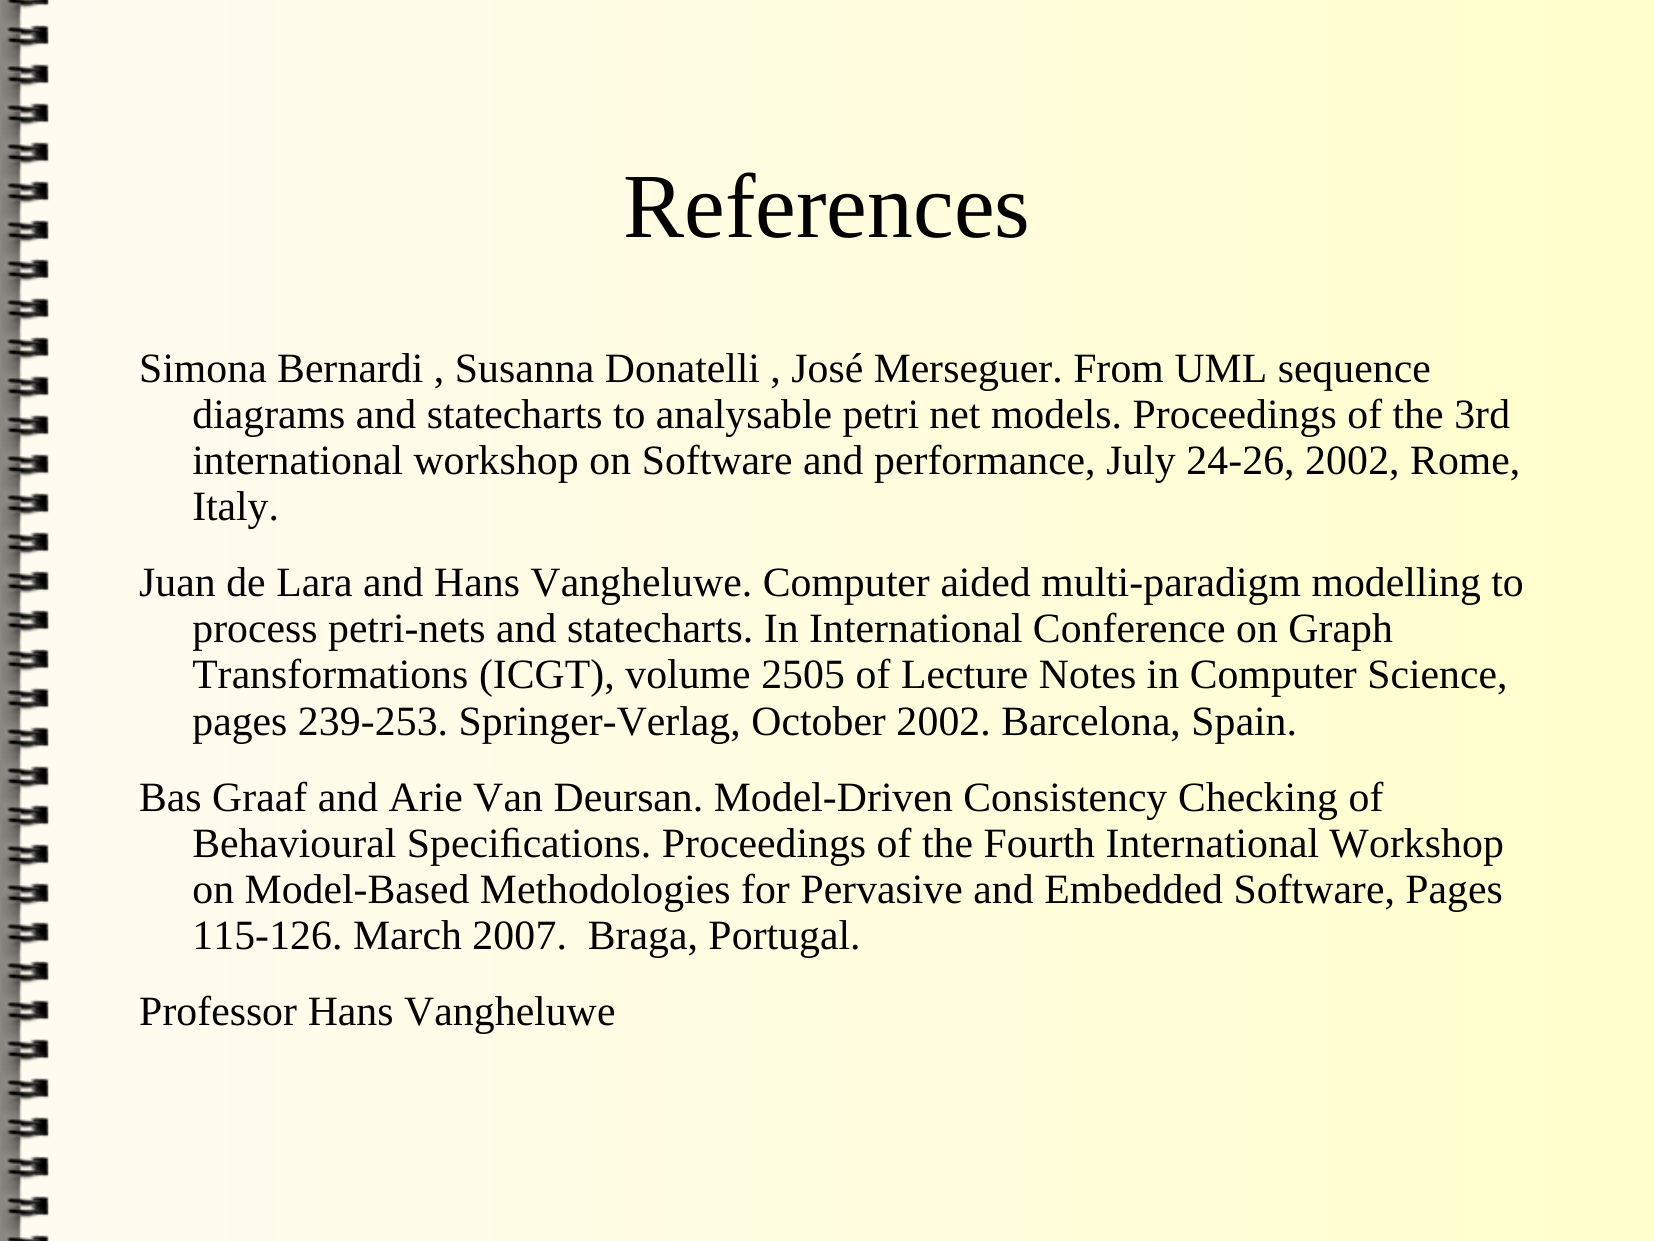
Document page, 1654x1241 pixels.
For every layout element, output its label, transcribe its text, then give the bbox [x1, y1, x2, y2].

picture [0, 0, 1654, 1241]
list Simona Bernardi , Susanna Donatelli , José Merseguer. From UML sequence diagrams and statecharts to analysable petri net models. Proceedings of the 3rd international workshop on Software and performance, July 24-26, 2002, Rome, Italy. Juan de Lara and Hans Vangheluwe. Computer aided multi-paradigm modelling to process petri-nets and statecharts. In International Conference on Graph Transformations (ICGT), volume 2505 of Lecture Notes in Computer Science, pages 239-253. Springer-Verlag, October 2002. Barcelona, Spain. Bas Graaf and Arie Van Deursan. Model-Driven Consistency Checking of Behavioural Speciﬁcations. Proceedings of the Fourth International Workshop on Model-Based Methodologies for Pervasive and Embedded Software, Pages 115-126. March 2007. Braga, Portugal. Professor Hans Vangheluwe [121, 344, 1534, 1127]
title References [121, 102, 1534, 311]
